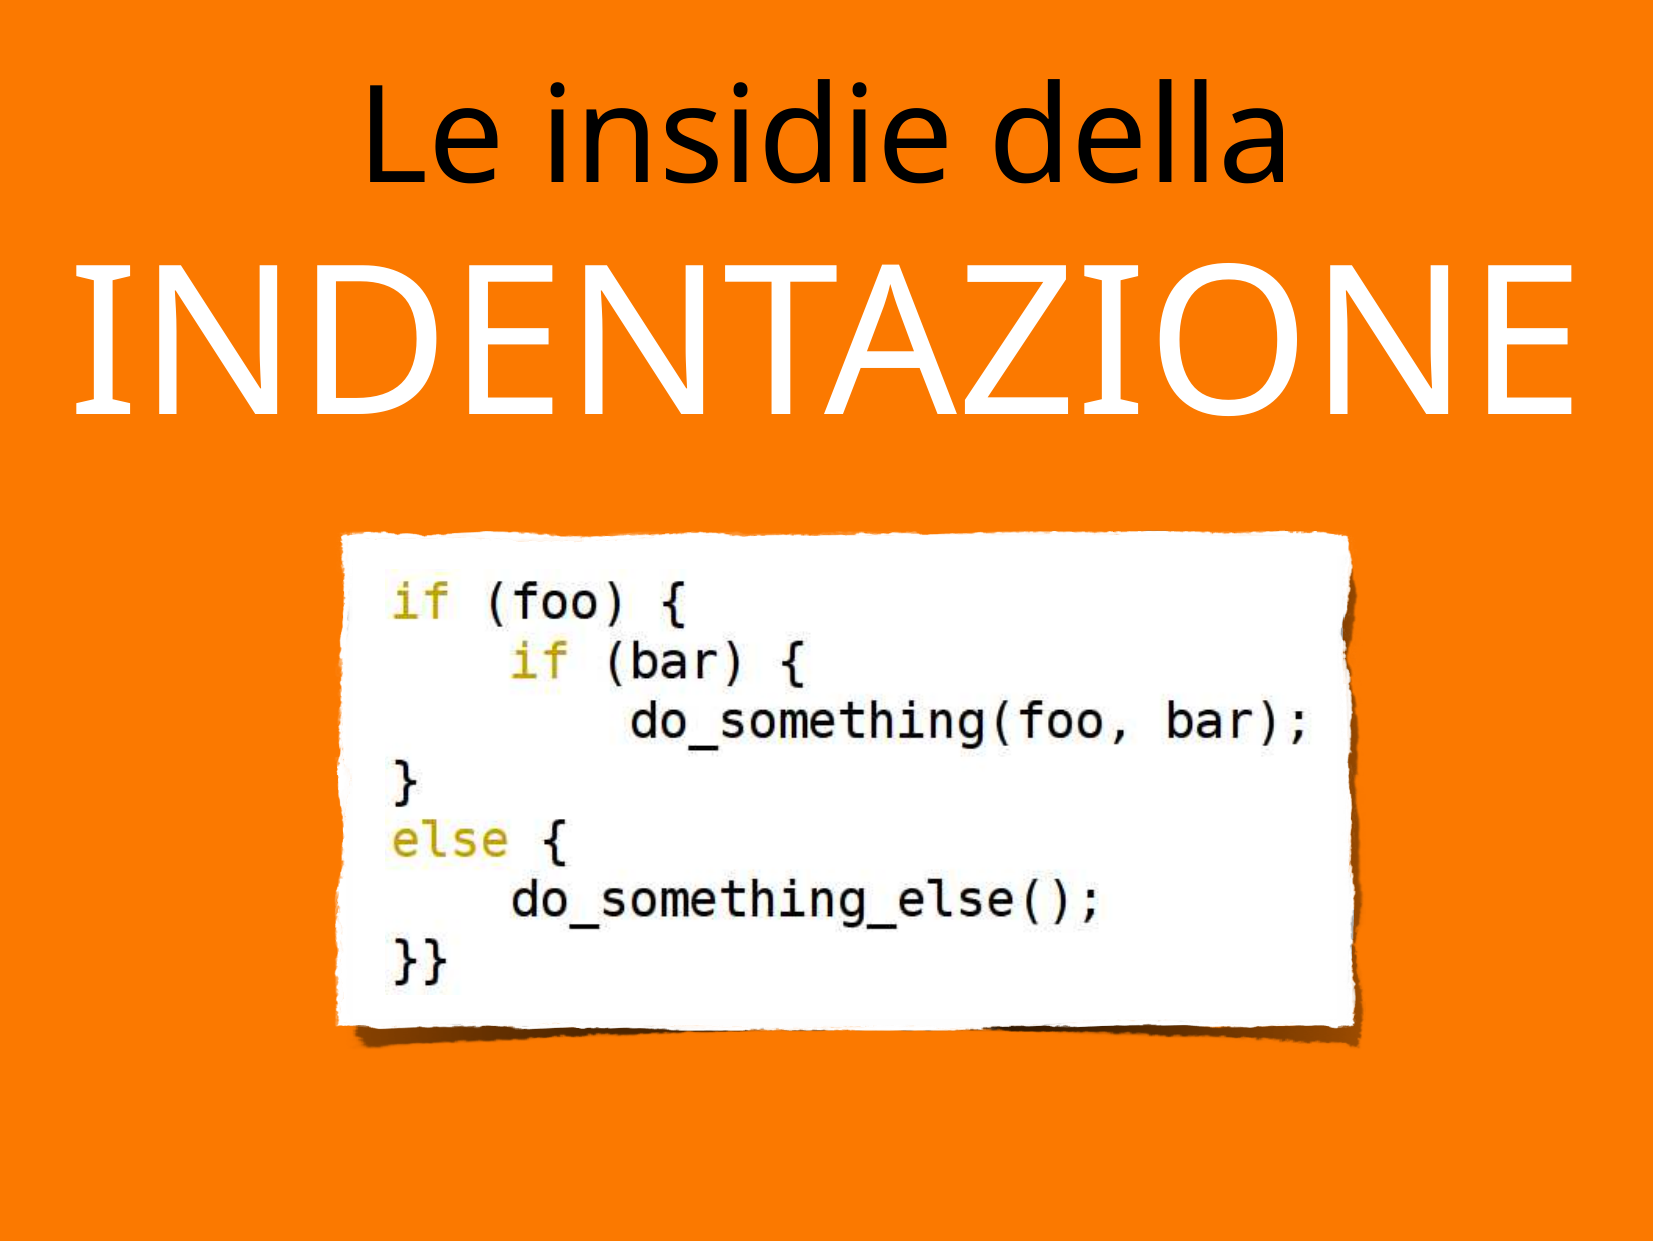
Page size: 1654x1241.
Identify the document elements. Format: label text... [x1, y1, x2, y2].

text_box INDENTAZIONE [0, 185, 1653, 451]
picture [330, 524, 1366, 1051]
title Le insidie della [0, 45, 1653, 185]
